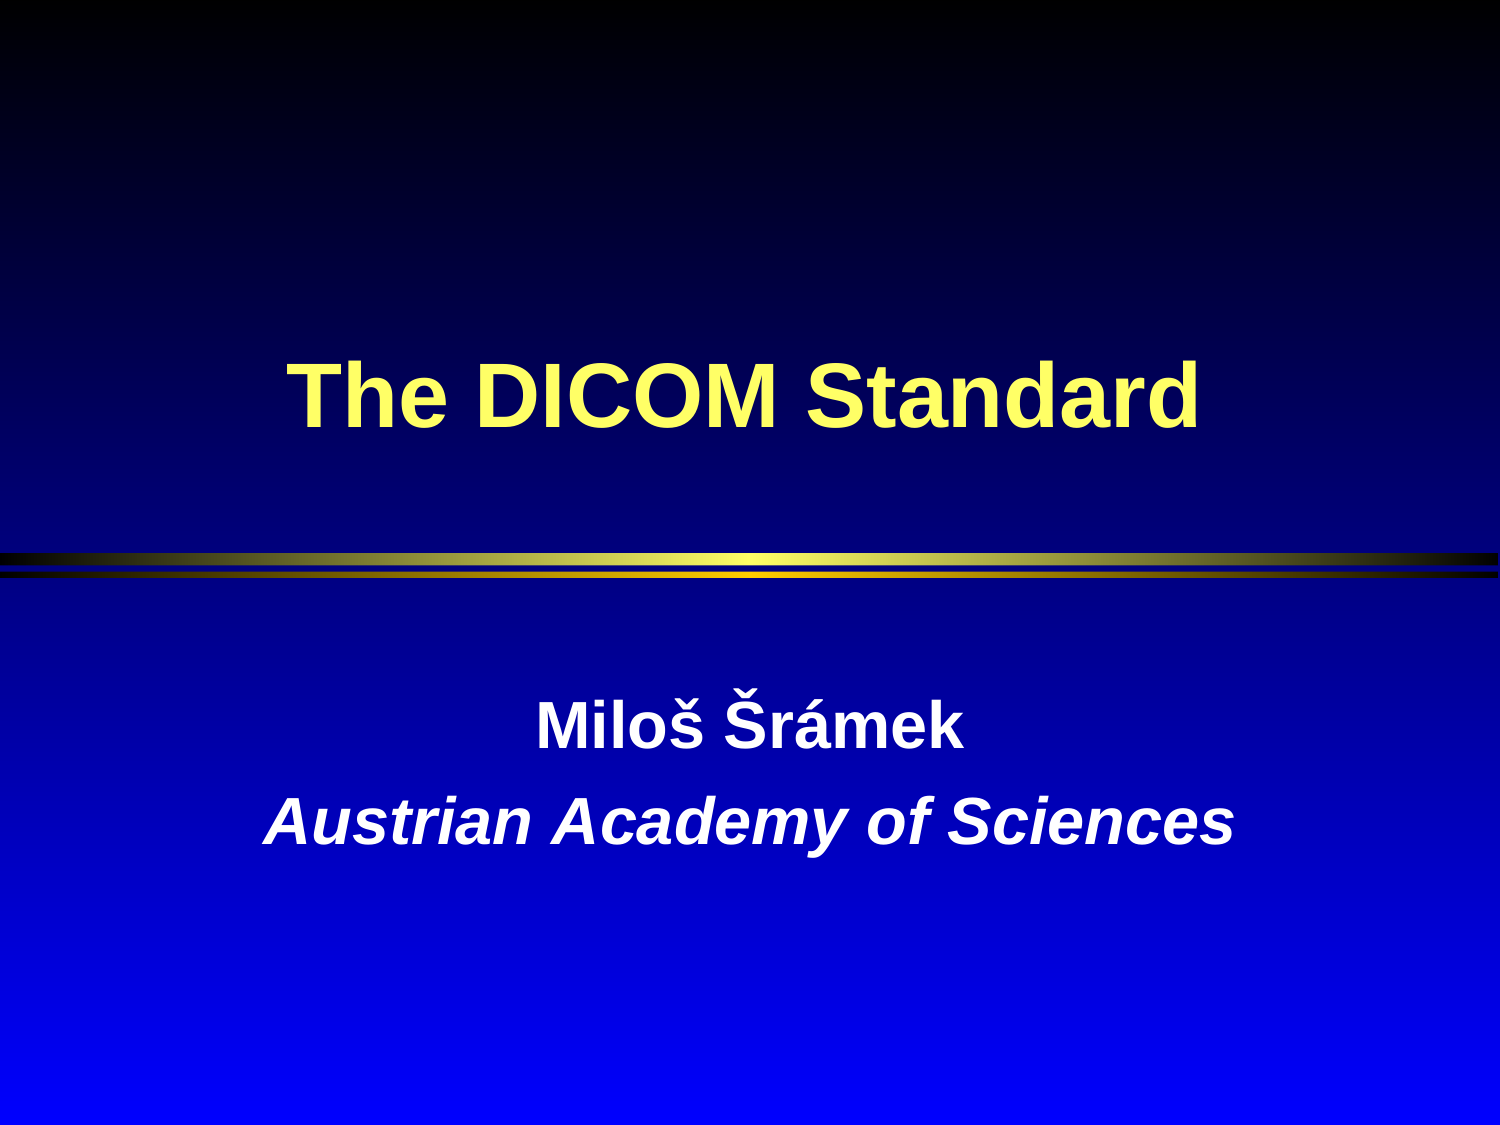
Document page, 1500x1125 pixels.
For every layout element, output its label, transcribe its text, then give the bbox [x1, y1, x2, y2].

subtitle Miloš Šrámek Austrian Academy of Sciences [125, 675, 1375, 1063]
text_box [0, 571, 1499, 578]
title The DICOM Standard [107, 210, 1383, 455]
text_box [0, 553, 1499, 566]
